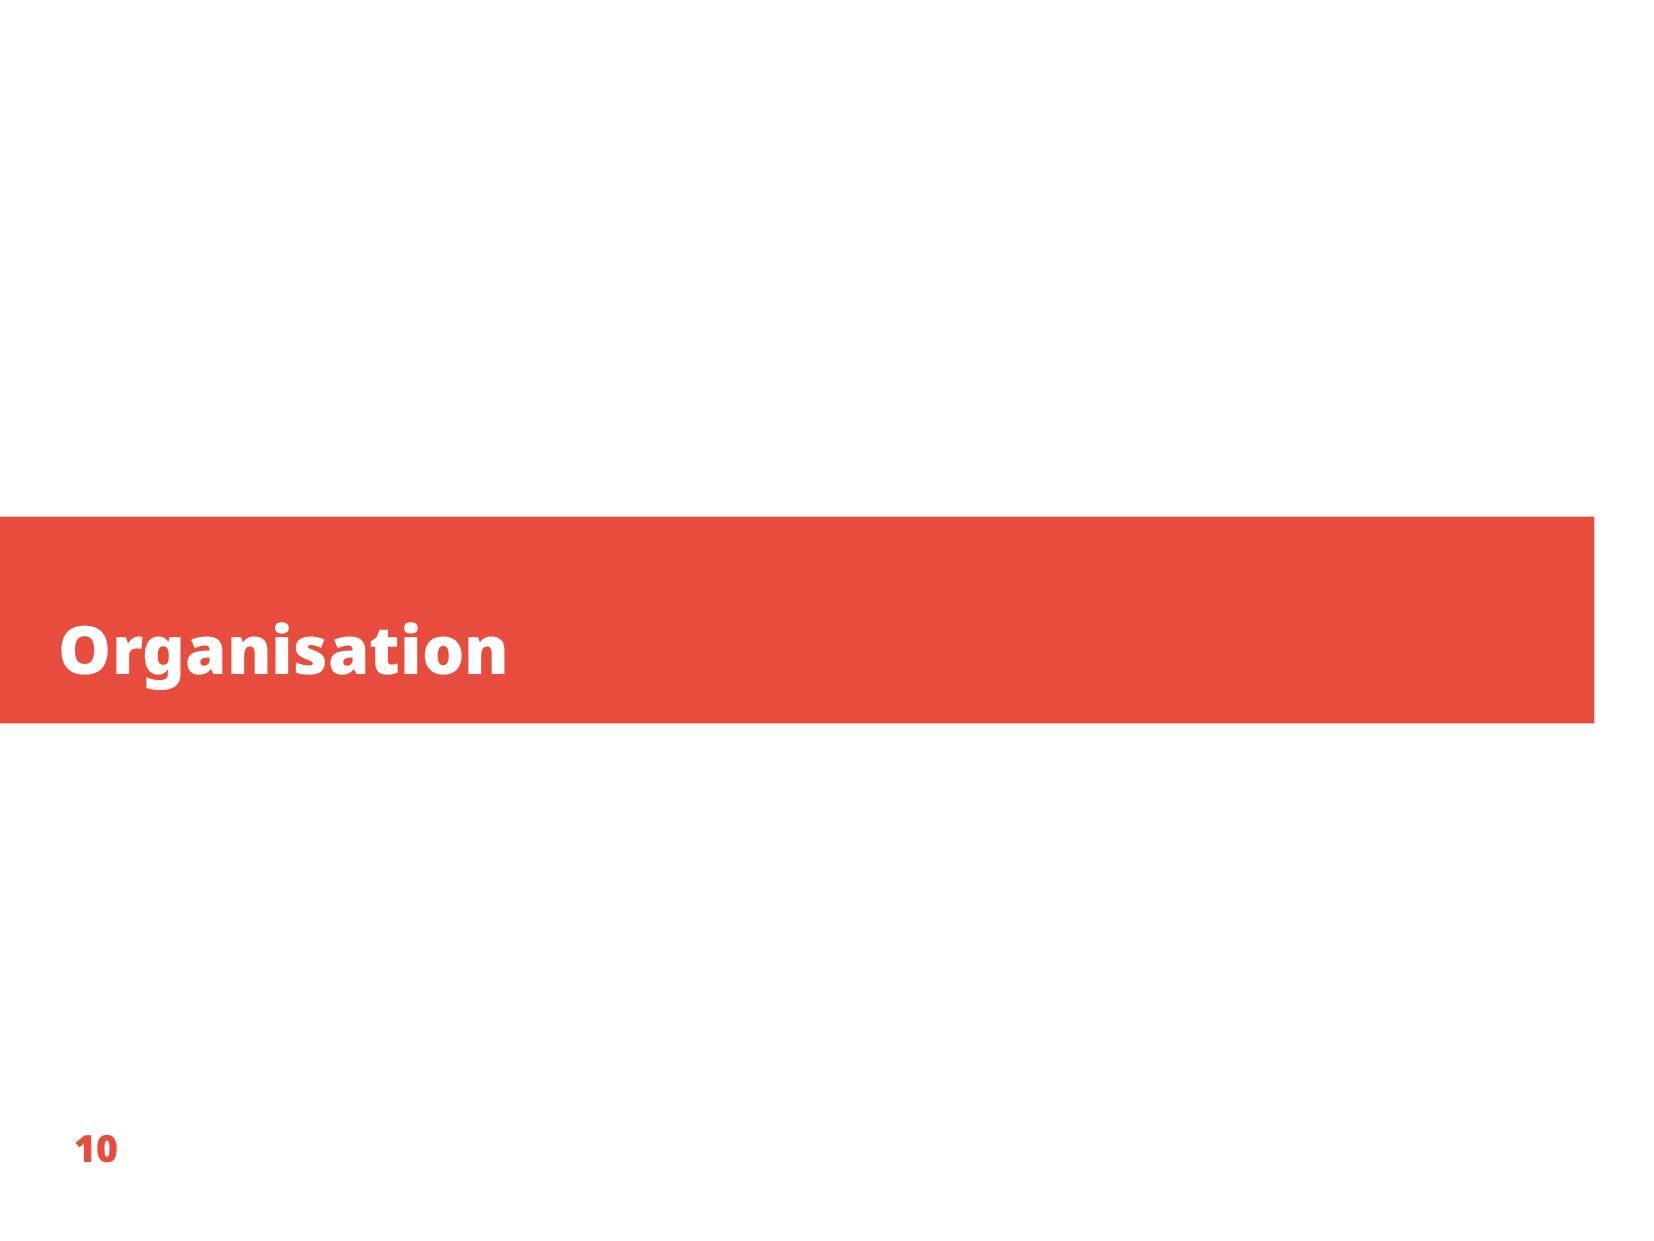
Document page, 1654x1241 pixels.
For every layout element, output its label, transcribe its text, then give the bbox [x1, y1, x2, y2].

title Organisation [59, 546, 1595, 694]
